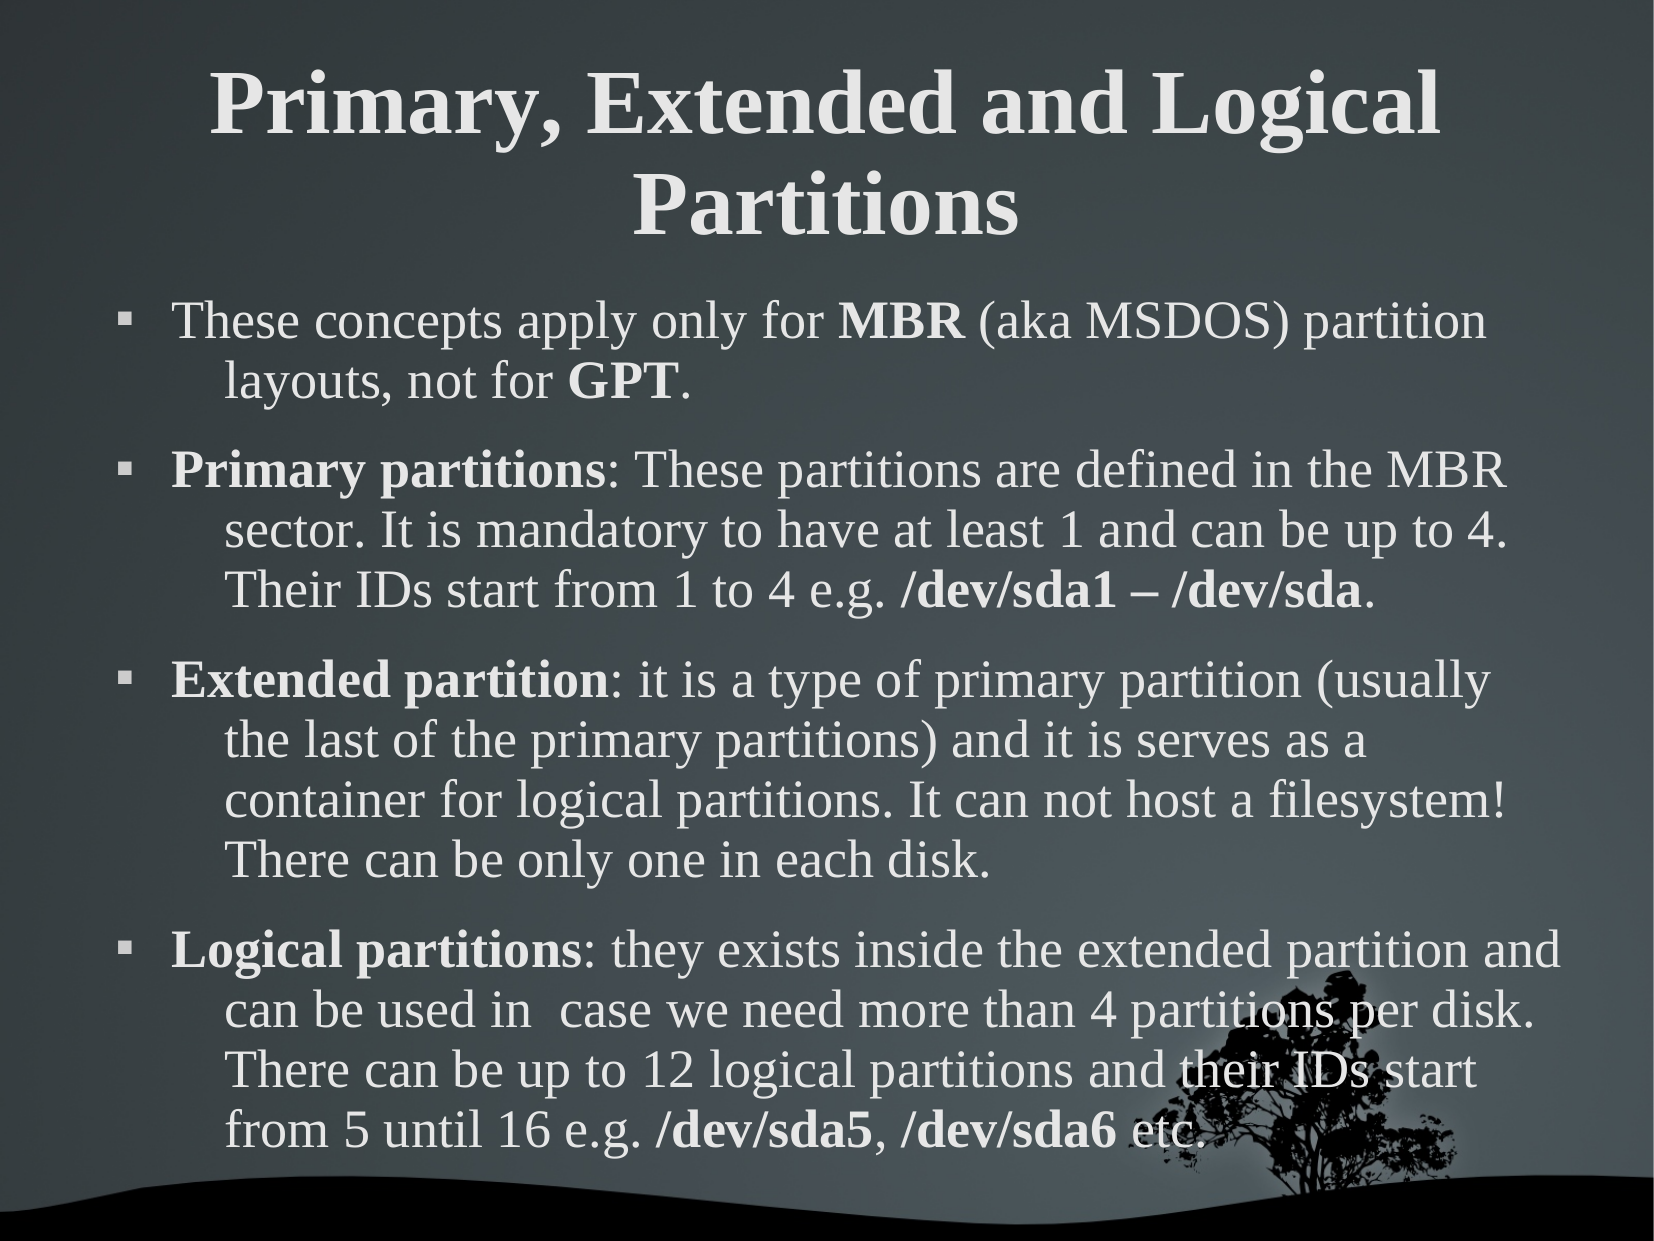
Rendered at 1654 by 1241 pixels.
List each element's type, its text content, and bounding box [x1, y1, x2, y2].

picture [0, 0, 1654, 1241]
list These concepts apply only for MBR (aka MSDOS) partition layouts, not for GPT. Primary partitions: These partitions are defined in the MBR sector. It is mandatory to have at least 1 and can be up to 4. Their IDs start from 1 to 4 e.g. /dev/sda1 – /dev/sda. Extended partition: it is a type of primary partition (usually the last of the primary partitions) and it is serves as a container for logical partitions. It can not host a filesystem! There can be only one in each disk. Logical partitions: they exists inside the extended partition and can be used in case we need more than 4 partitions per disk. There can be up to 12 logical partitions and their IDs start from 5 until 16 e.g. /dev/sda5, /dev/sda6 etc. [82, 290, 1571, 1241]
title Primary, Extended and Logical Partitions [82, 33, 1571, 273]
